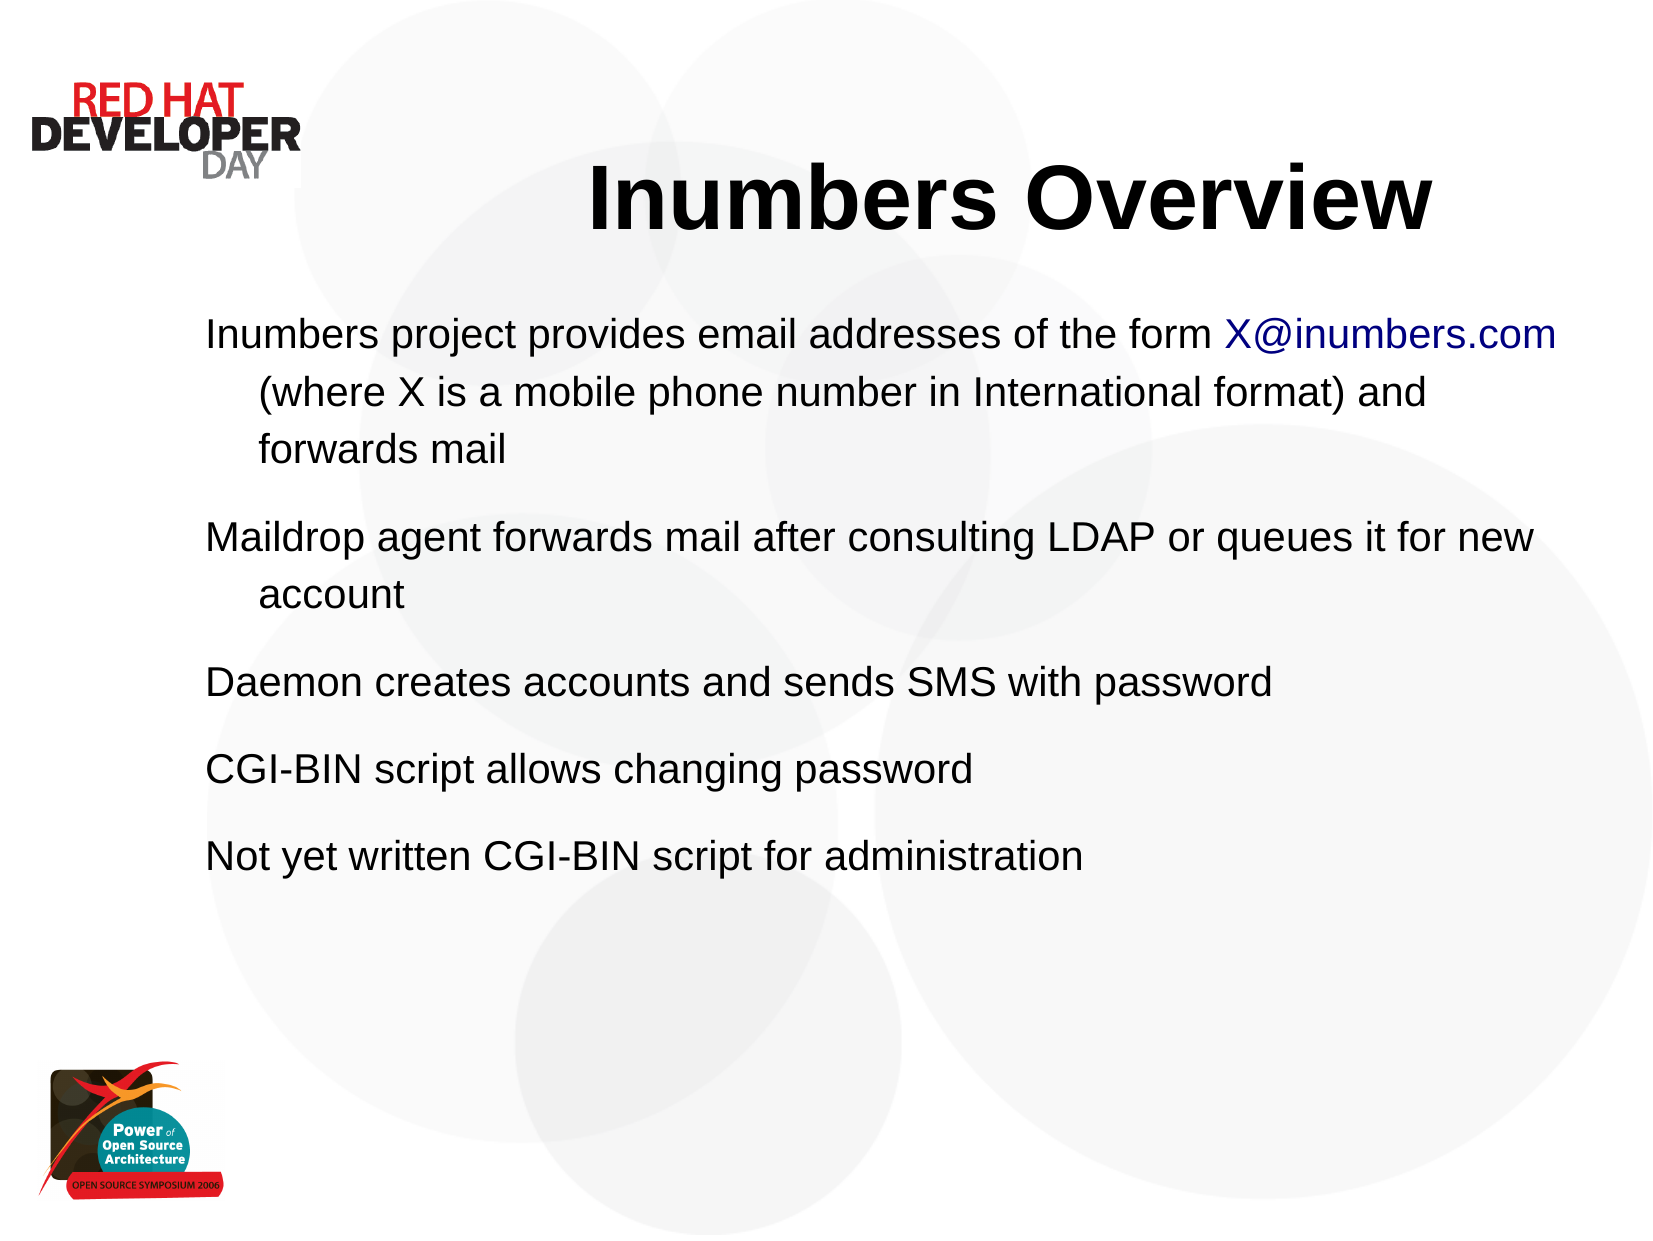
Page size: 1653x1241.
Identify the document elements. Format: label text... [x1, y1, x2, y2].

title Inumbers Overview [449, 62, 1571, 300]
list Inumbers project provides email addresses of the form X@inumbers.com (where X is a mobile phone number in International format) and forwards mail Maildrop agent forwards mail after consulting LDAP or queues it for new account Daemon creates accounts and sends SMS with password CGI-BIN script allows changing password Not yet written CGI-BIN script for administration [187, 300, 1571, 1126]
picture [28, 0, 1653, 1235]
